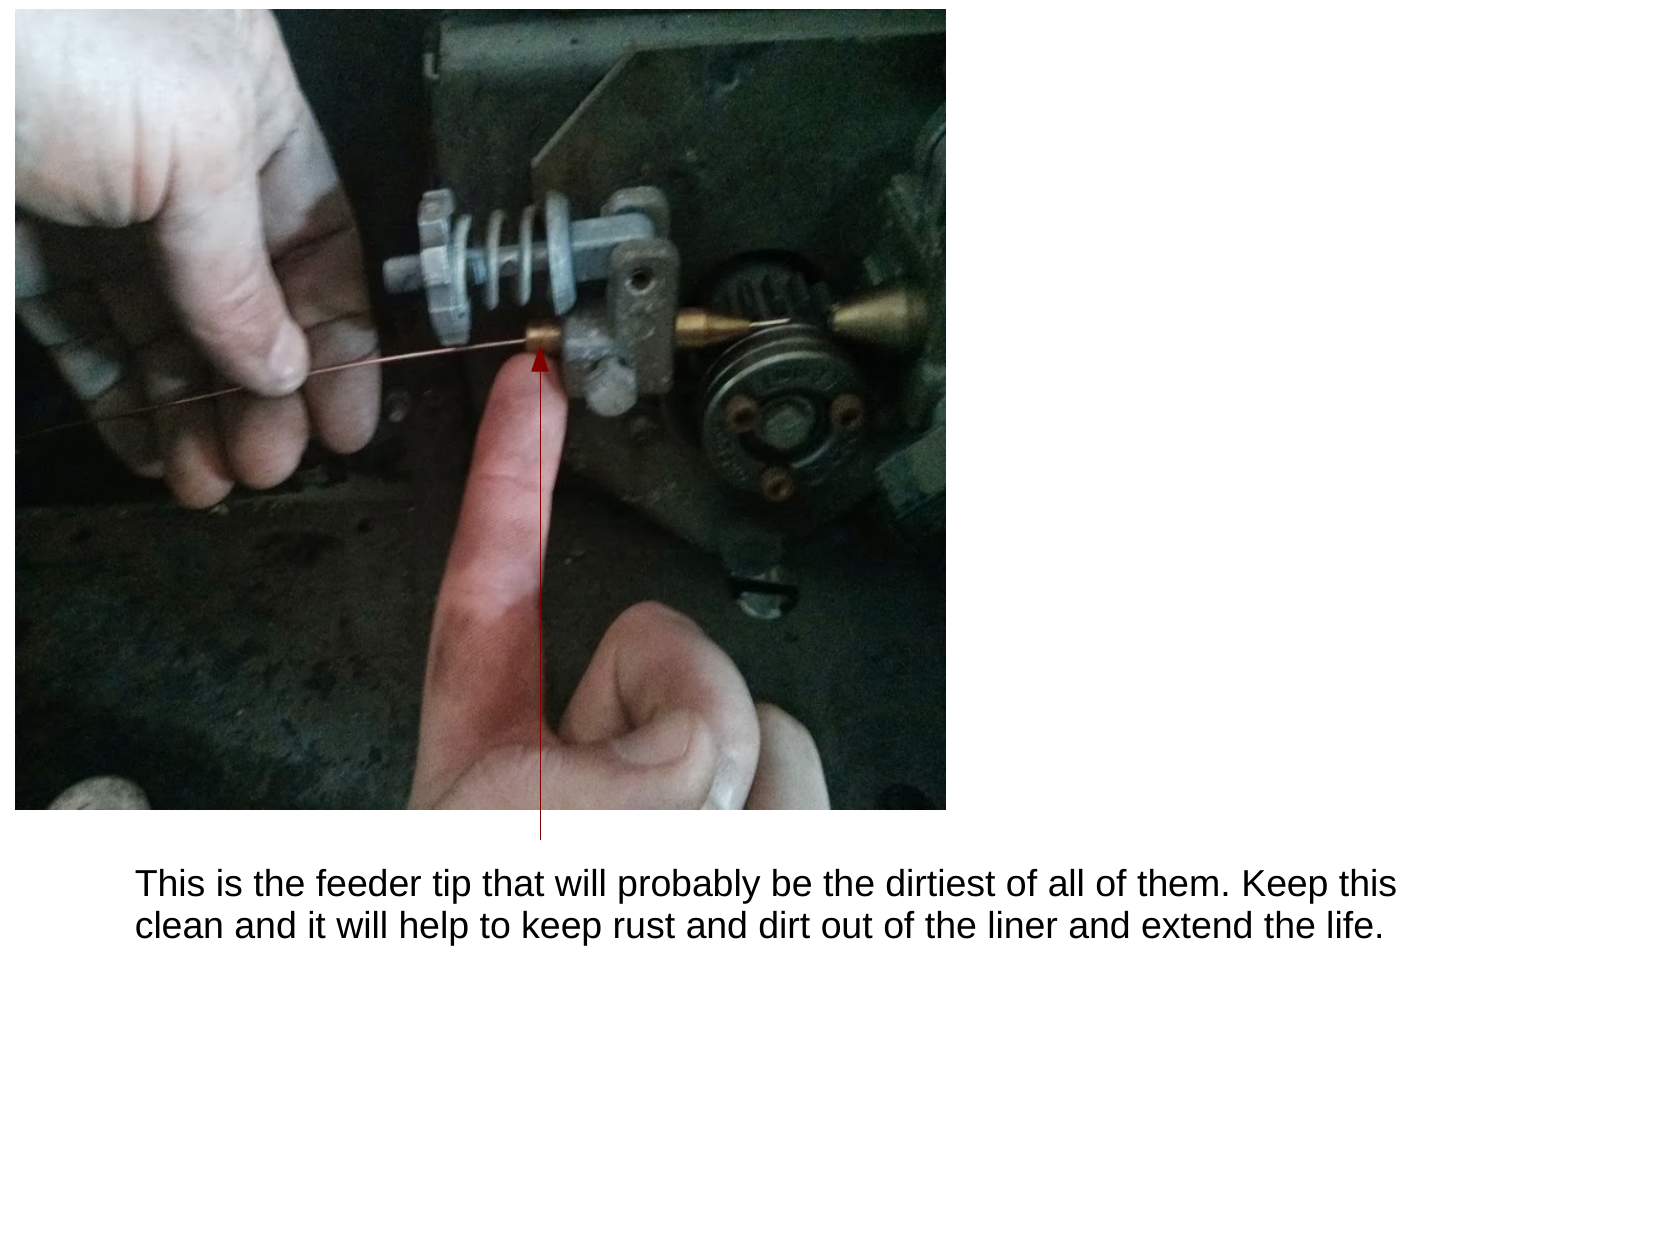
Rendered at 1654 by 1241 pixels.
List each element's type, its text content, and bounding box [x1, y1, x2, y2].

picture [15, 9, 946, 811]
text_box This is the feeder tip that will probably be the dirtiest of all of them. Keep this clean and it will help to keep rust and dirt out of the liner and extend the life. [120, 855, 1501, 954]
